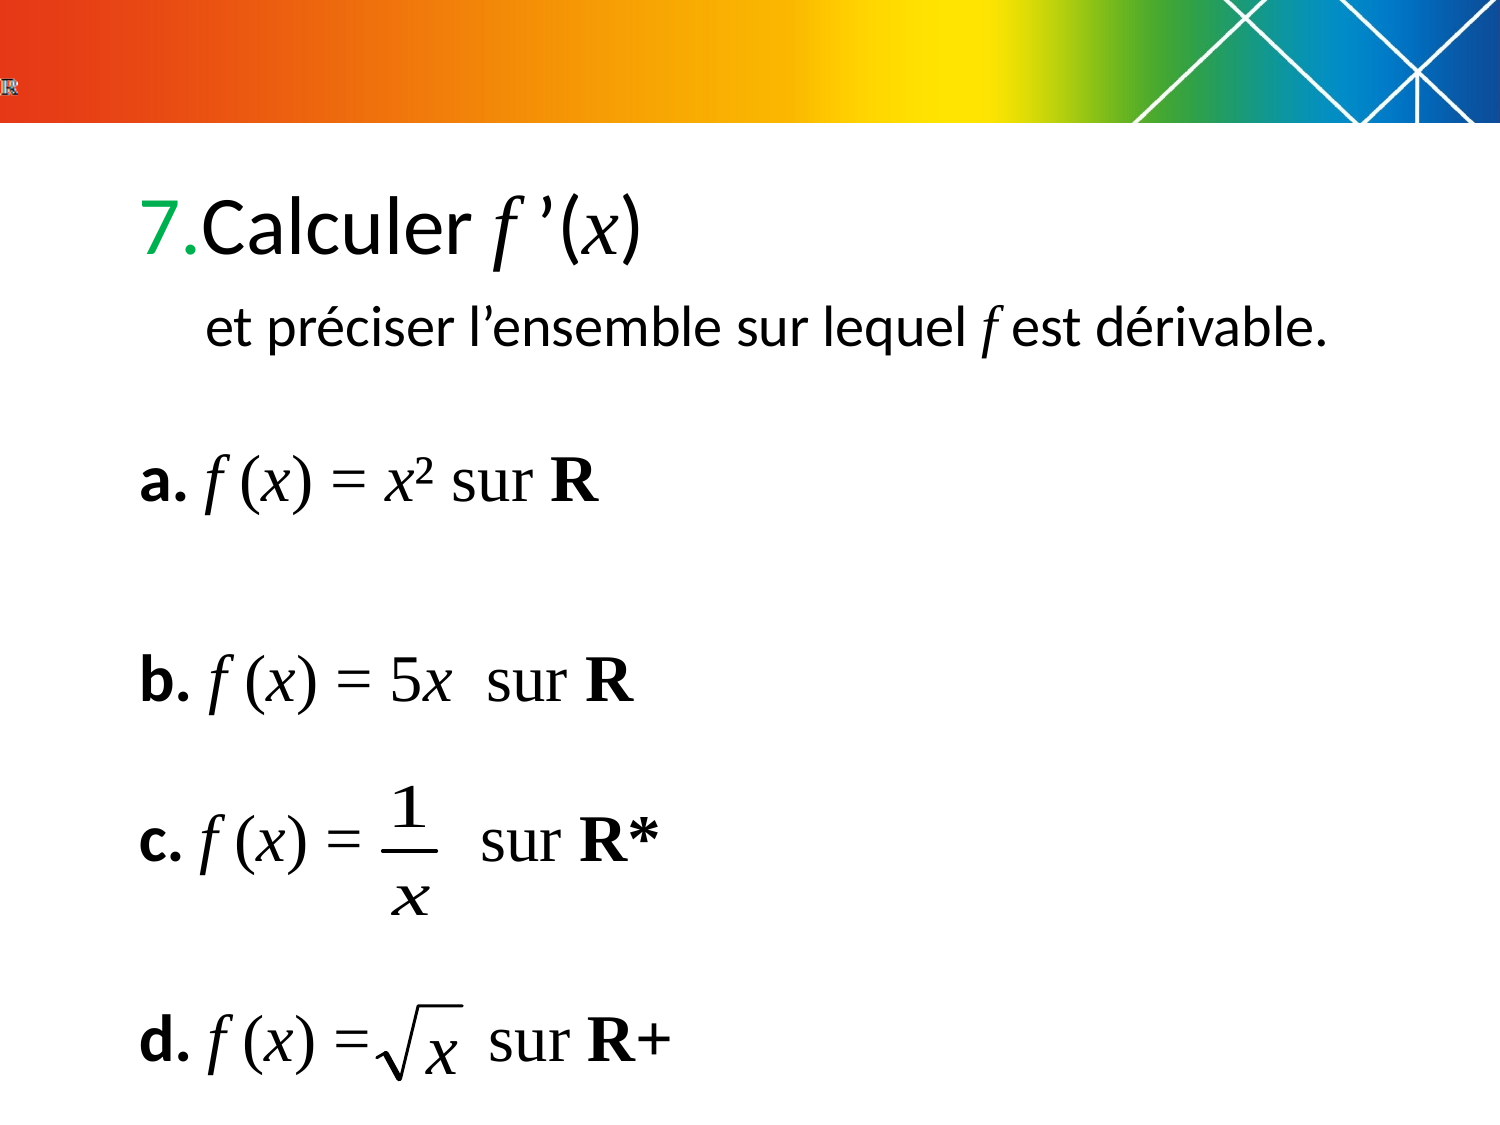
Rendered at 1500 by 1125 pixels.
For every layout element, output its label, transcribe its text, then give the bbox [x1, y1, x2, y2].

text_box et préciser l’ensemble sur lequel f est dérivable. [190, 280, 1345, 366]
chart [368, 767, 455, 929]
text_box a. f (x) = x² sur R b. f (x) = 5x sur R c. f (x) = sur R* d. f (x) = sur R+ [123, 427, 786, 1125]
chart [363, 990, 477, 1099]
picture [1340, 0, 1500, 123]
title 7.Calculer f ’(x) [123, 164, 1500, 350]
picture [0, 0, 1358, 123]
